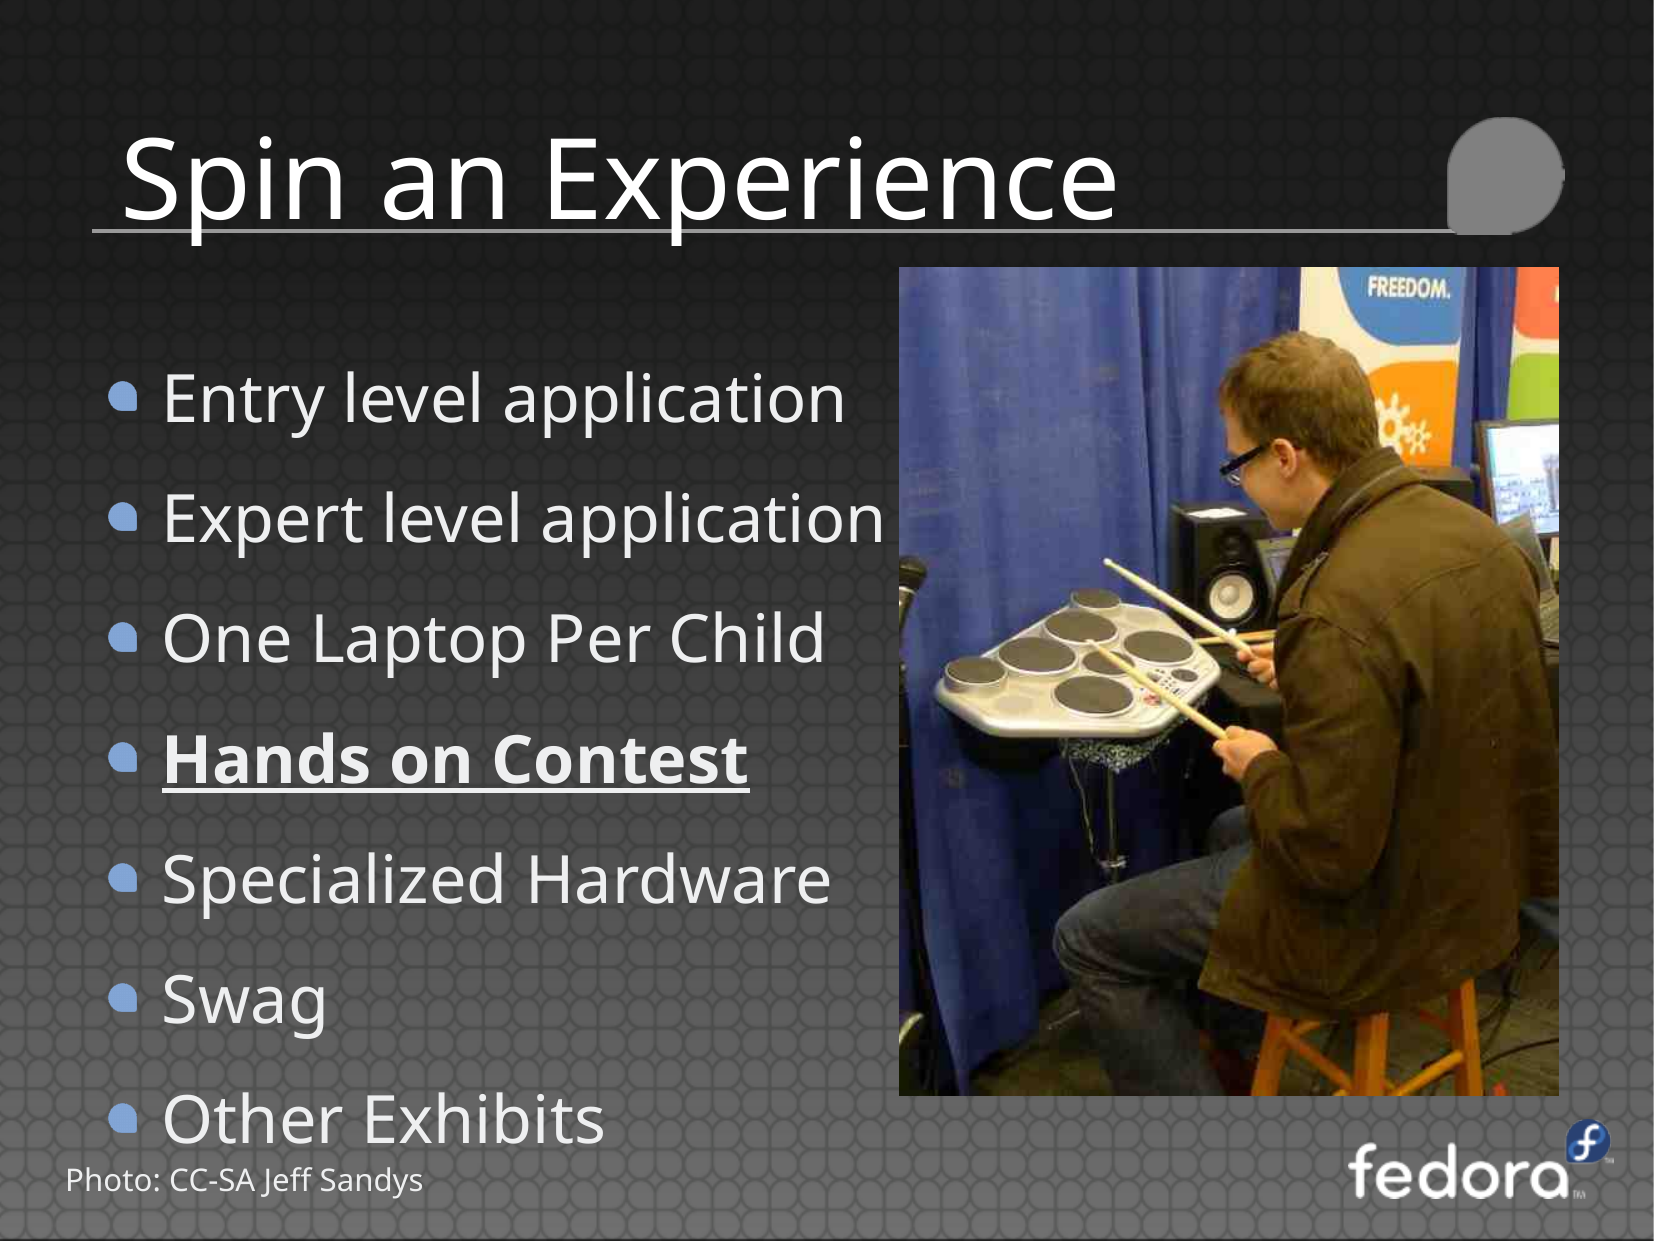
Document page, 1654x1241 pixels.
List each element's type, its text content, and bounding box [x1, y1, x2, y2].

list Entry level application Expert level application One Laptop Per Child Hands on Contest Specialized Hardware Swag Other Exhibits [90, 230, 1492, 1060]
picture [0, 0, 1654, 1241]
text_box Photo: CC-SA Jeff Sandys [50, 1150, 664, 1202]
title Spin an Experience [120, 100, 1451, 251]
